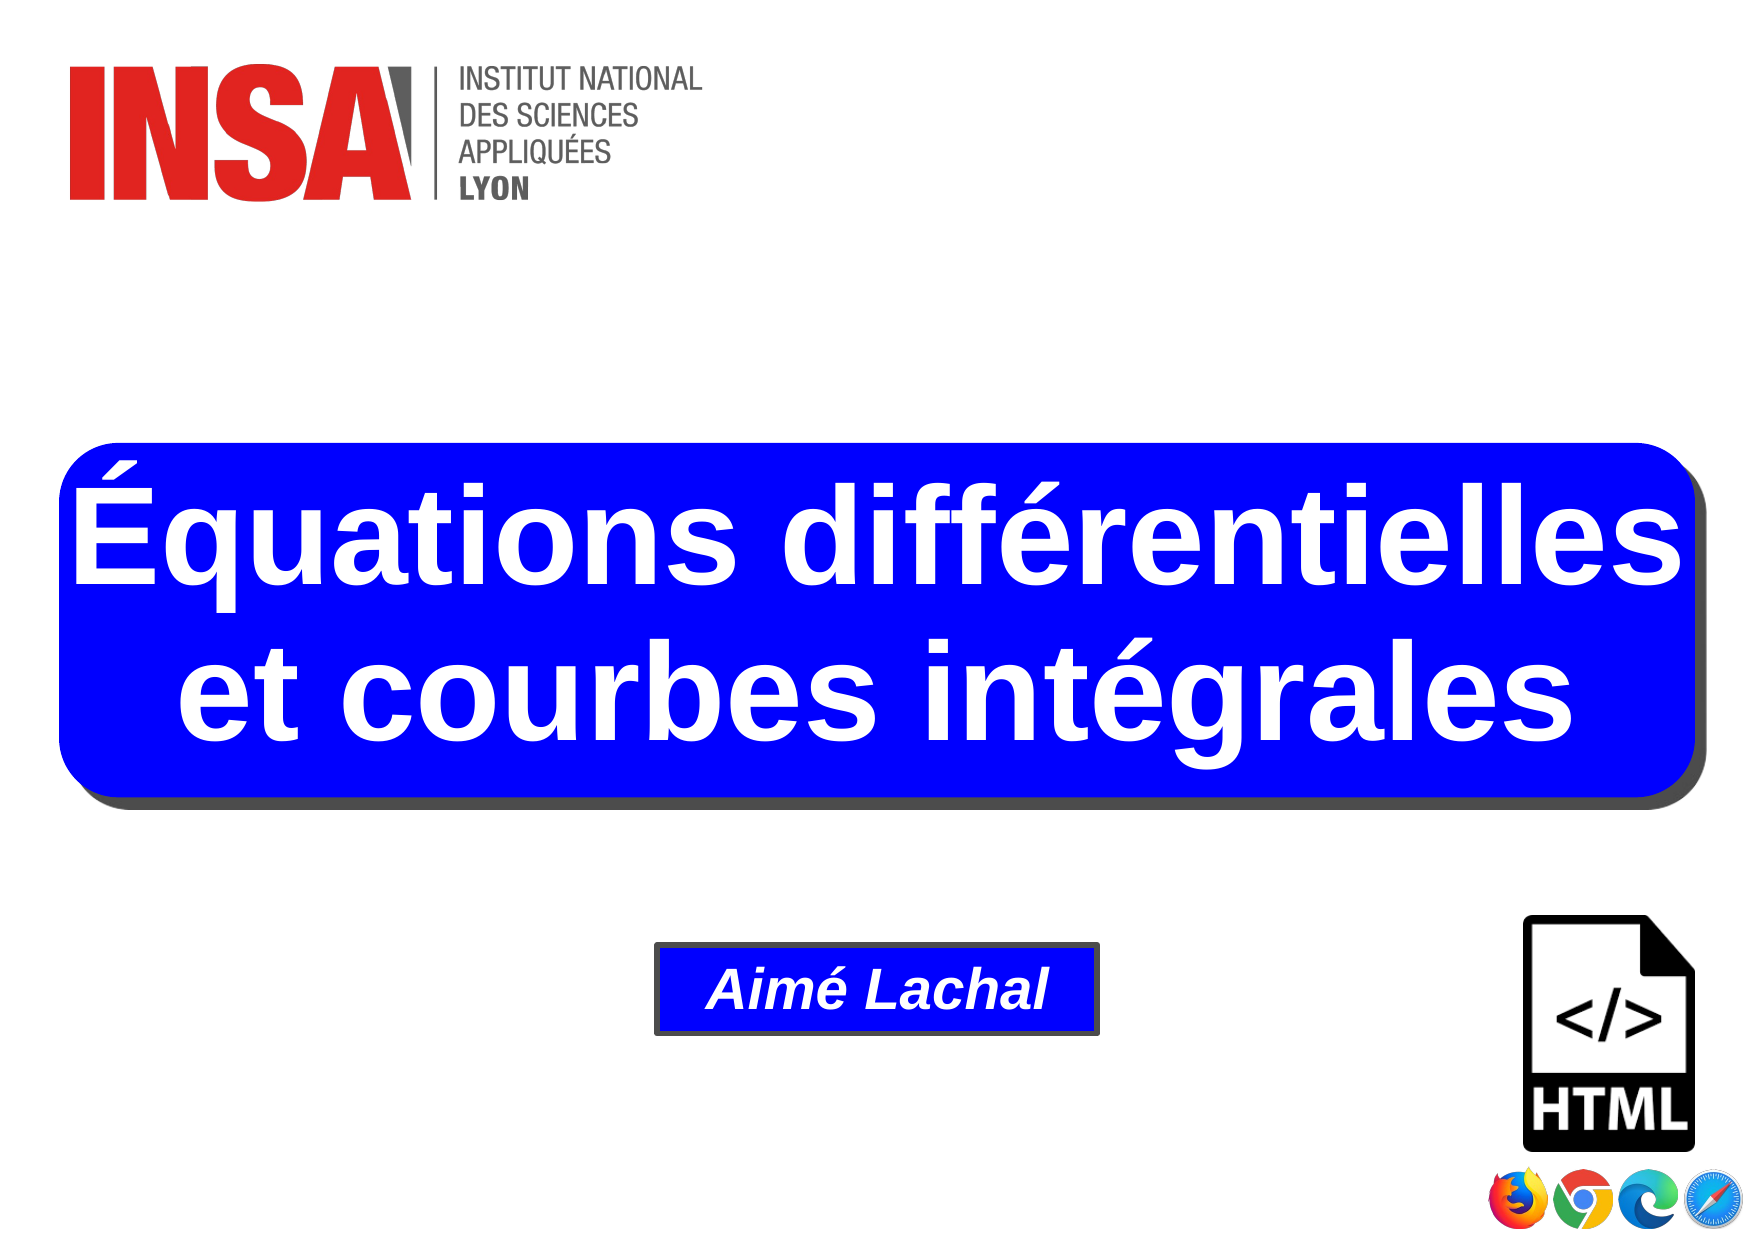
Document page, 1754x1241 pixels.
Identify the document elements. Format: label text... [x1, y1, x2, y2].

picture [59, 58, 713, 207]
picture [1683, 1169, 1743, 1229]
title Aimé Lachal [657, 944, 1098, 1034]
picture [1618, 1169, 1678, 1229]
picture [1553, 1169, 1613, 1229]
picture [1488, 1166, 1548, 1229]
text_box Équations différentielles et courbes intégrales [59, 442, 1695, 798]
picture [1523, 915, 1695, 1152]
